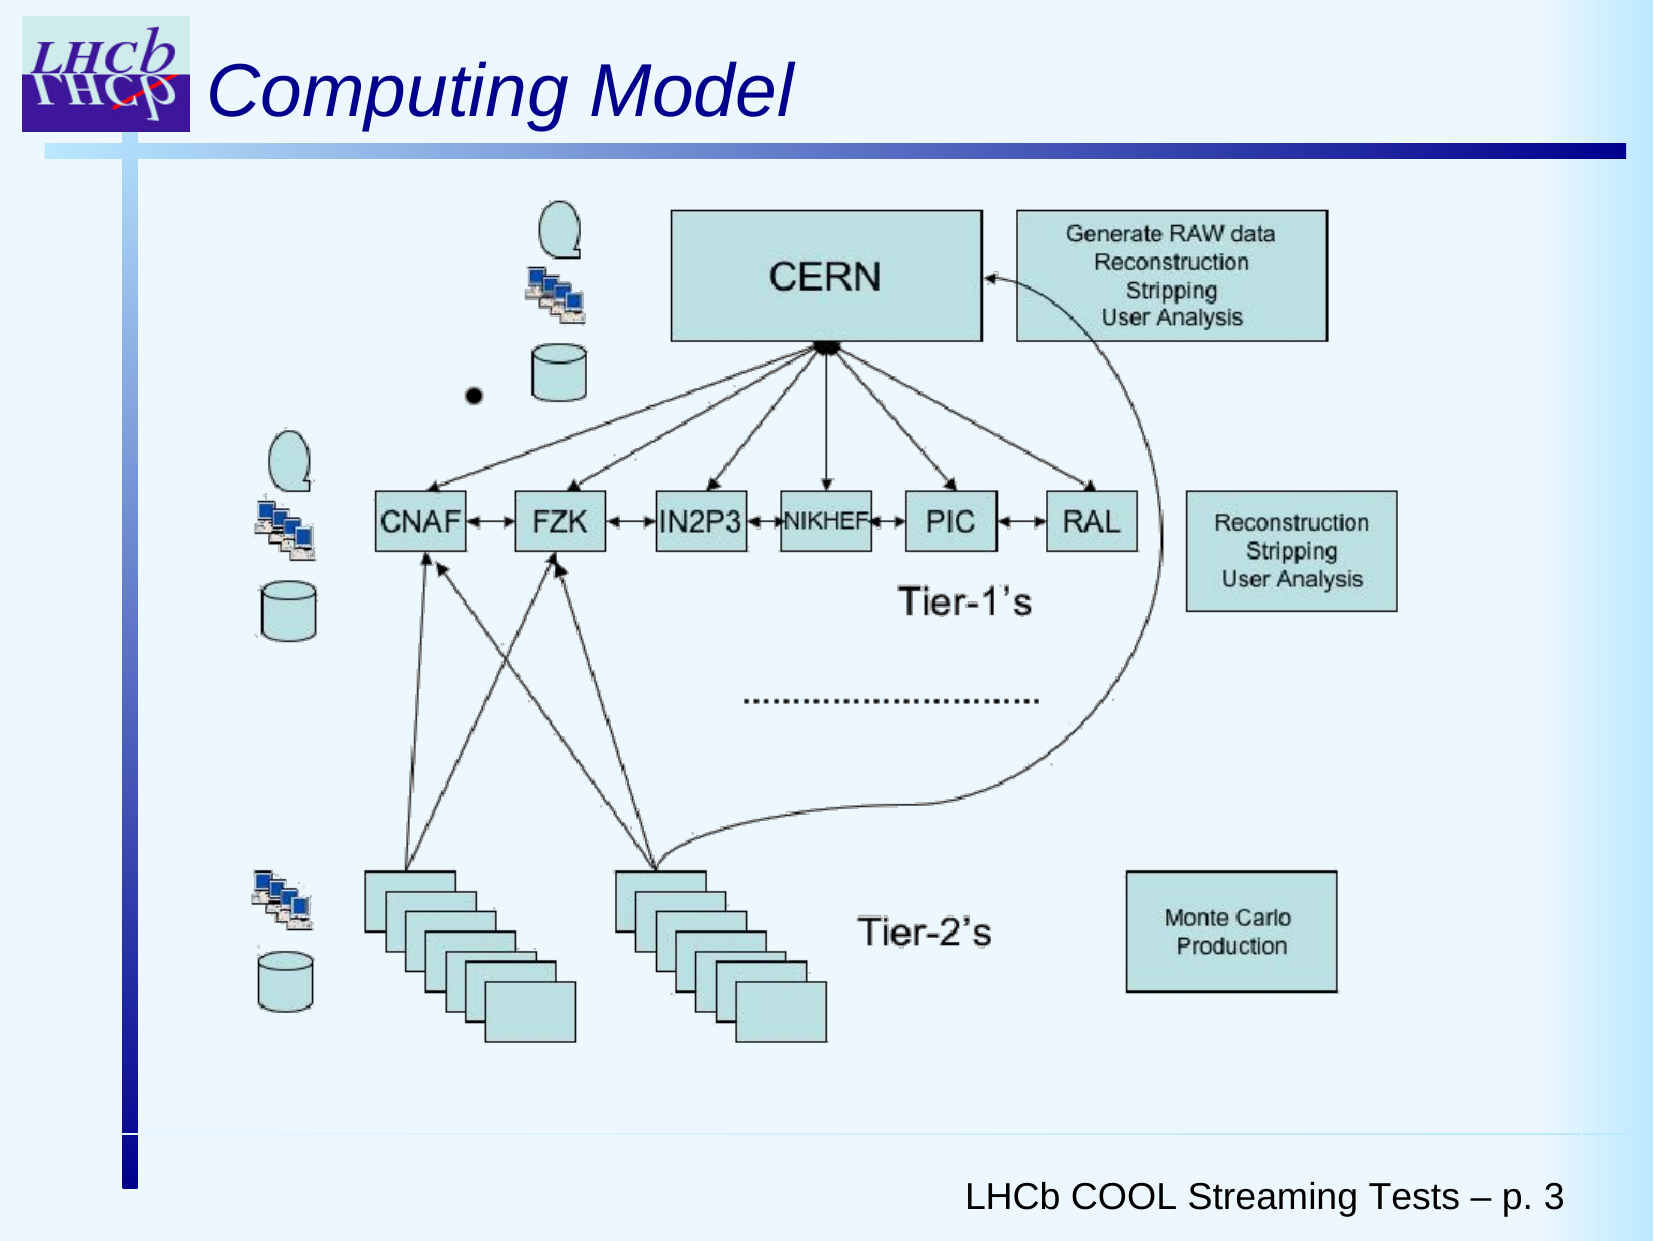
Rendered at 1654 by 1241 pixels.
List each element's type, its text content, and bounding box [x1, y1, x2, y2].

title Computing Model [206, 0, 1582, 182]
picture [22, 16, 190, 132]
picture [225, 171, 1428, 1073]
